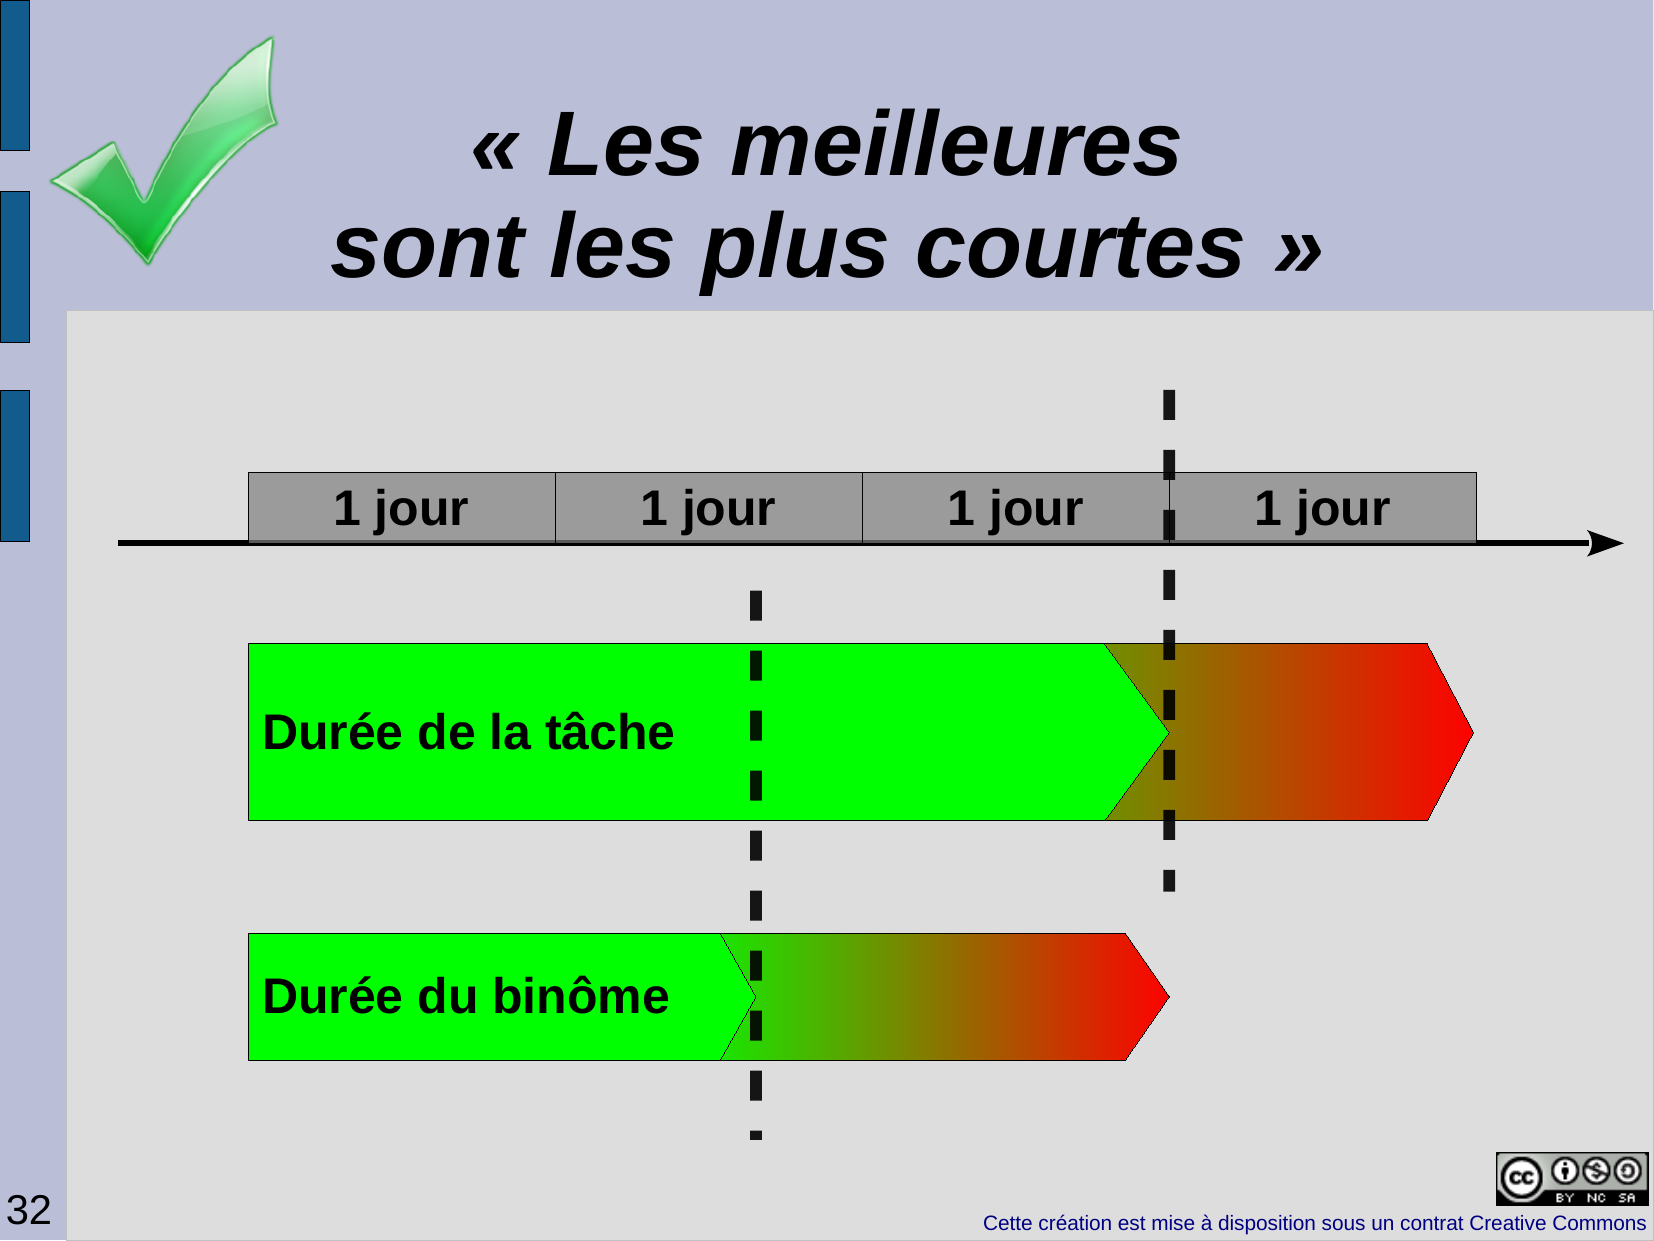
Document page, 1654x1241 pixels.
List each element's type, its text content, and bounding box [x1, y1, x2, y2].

text_box [1105, 643, 1474, 821]
text_box [721, 933, 1170, 1061]
text_box 1 jour [1169, 472, 1477, 544]
title « Les meilleures sont les plus courtes » [121, 91, 1534, 299]
text_box Durée de la tâche [248, 643, 1170, 821]
text_box 1 jour [555, 472, 862, 544]
picture [1496, 1152, 1649, 1206]
picture [41, 29, 284, 272]
text_box 1 jour [862, 472, 1169, 544]
text_box 1 jour [248, 472, 555, 544]
text_box Durée du binôme [248, 933, 756, 1061]
